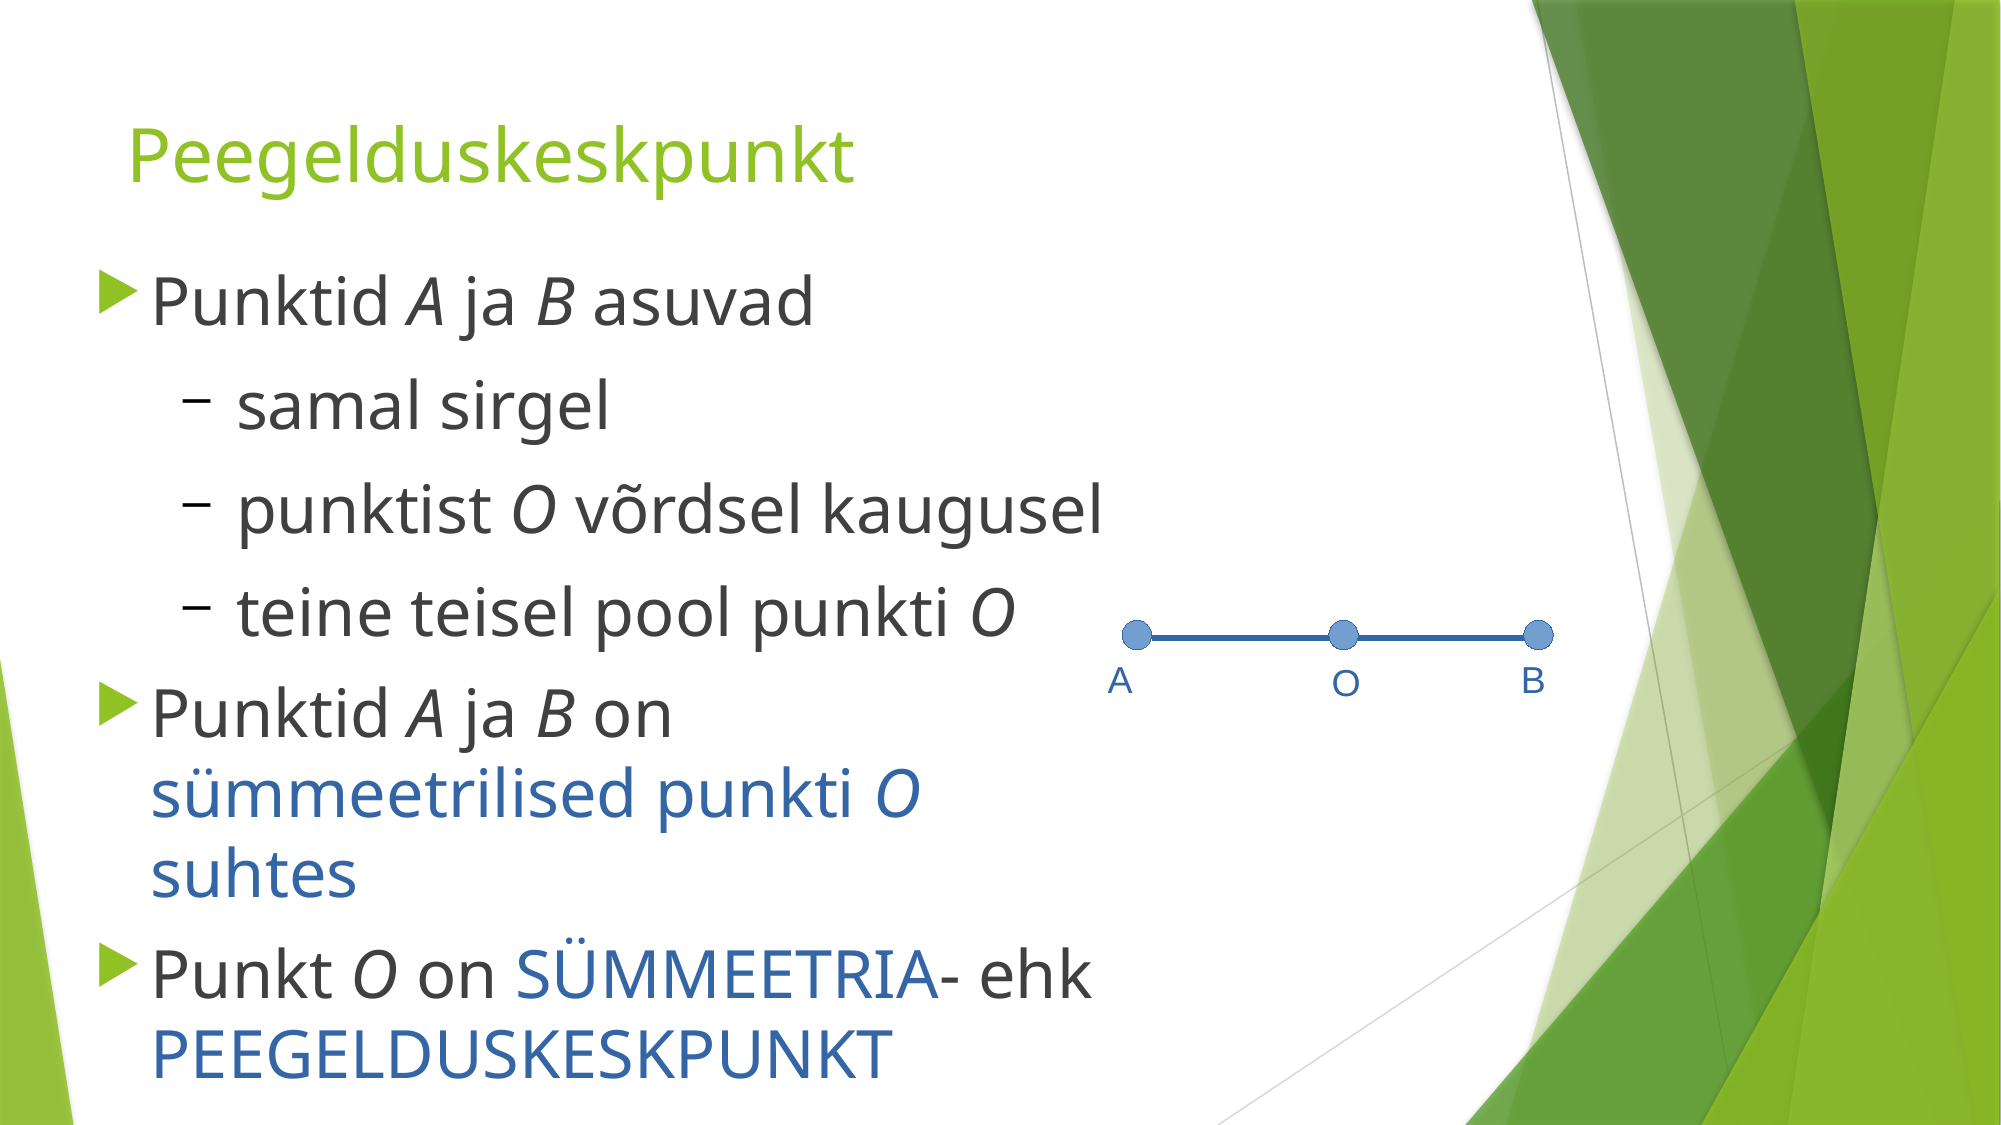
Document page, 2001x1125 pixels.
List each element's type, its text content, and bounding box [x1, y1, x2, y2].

text_box O [1316, 655, 1376, 713]
text_box [1523, 620, 1554, 650]
text_box A [1092, 651, 1148, 709]
list Punktid A ja B asuvad samal sirgel punktist O võrdsel kaugusel teine teisel pool punkti O Punktid A ja B on sümmeetrilised punkti O suhtes Punkt O on SÜMMEETRIA- ehk PEEGELDUSKESKPUNKT [79, 251, 1123, 1125]
text_box B [1506, 651, 1561, 709]
text_box [1328, 620, 1359, 650]
text_box [1122, 620, 1152, 650]
title Peegelduskeskpunkt [111, 99, 1522, 237]
